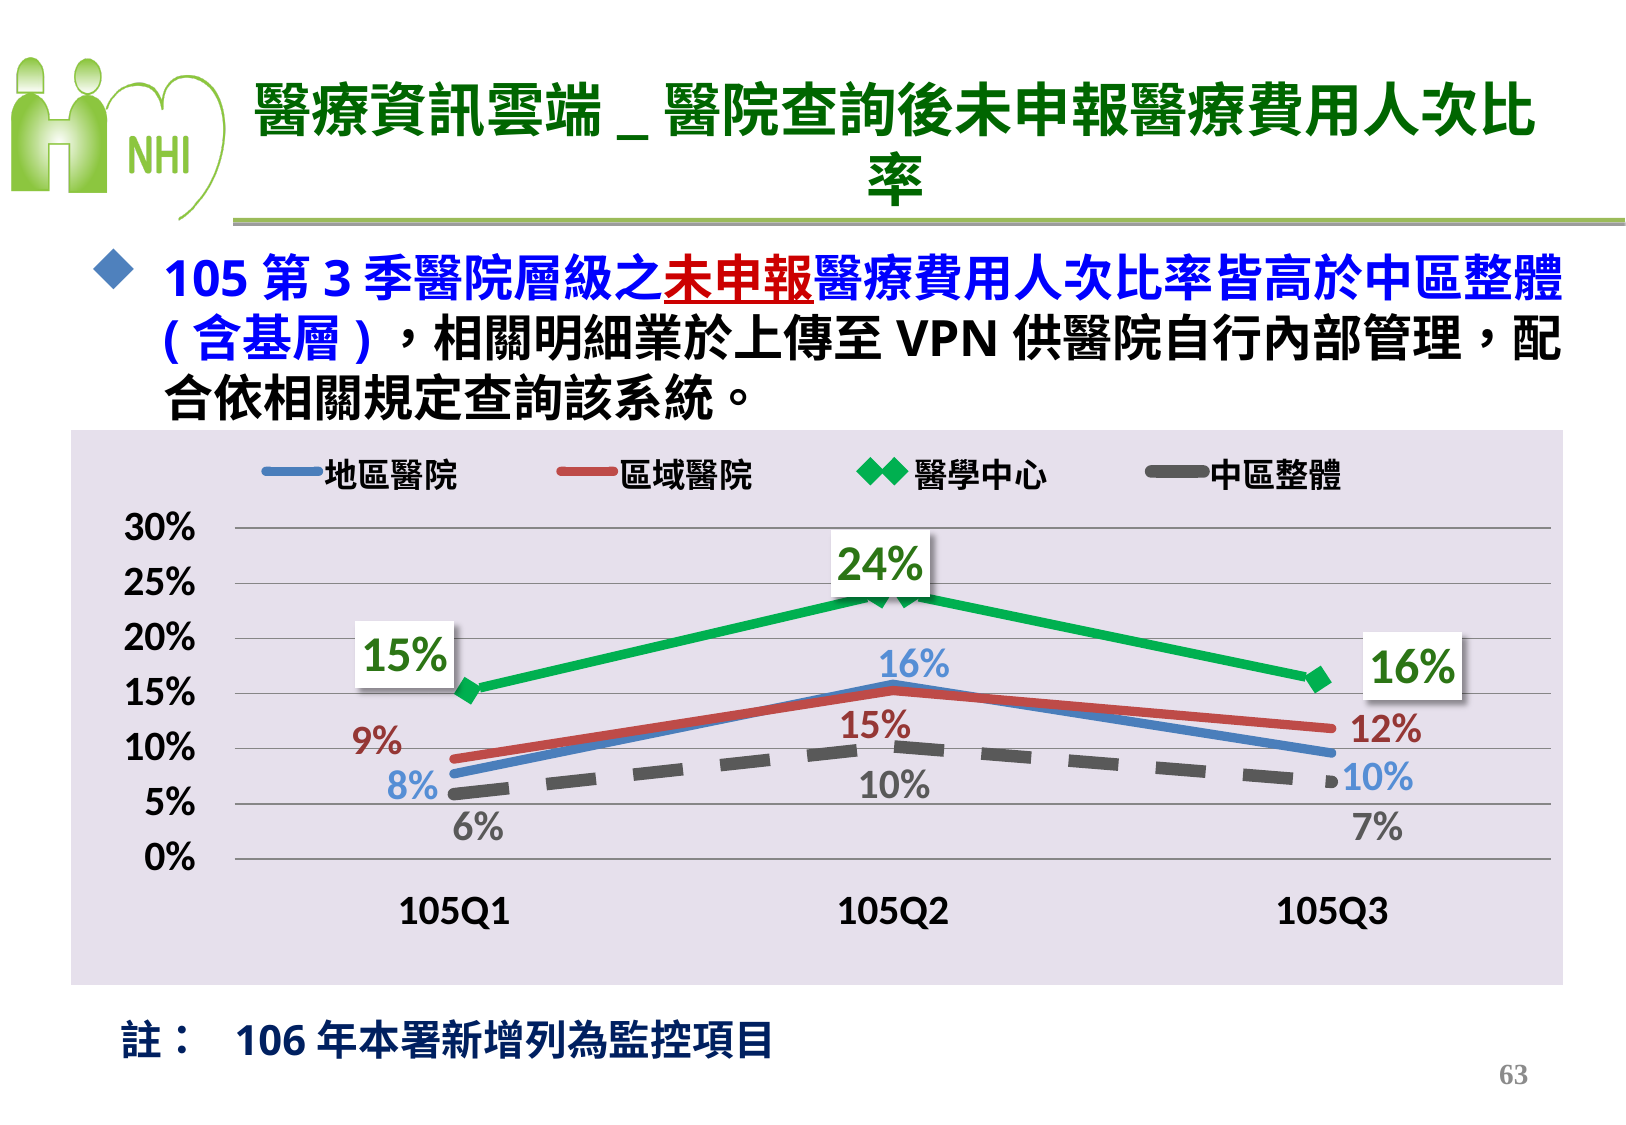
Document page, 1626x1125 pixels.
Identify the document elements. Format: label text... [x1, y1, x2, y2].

title 醫療資訊雲端_醫院查詢後未申報醫療費用人次比率 [221, 78, 1569, 209]
text_box 105第3季醫院層級之未申報醫療費用人次比率皆高於中區整體(含基層)，相關明細業於上傳至VPN供醫院自行內部管理，配合依相關規定查詢該系統。 [63, 227, 1616, 445]
picture [0, 42, 233, 233]
slide_number <編號> [1164, 1071, 1544, 1103]
text_box 註： 106年本署新增列為監控項目 [105, 1005, 1606, 1071]
picture [71, 429, 1563, 985]
